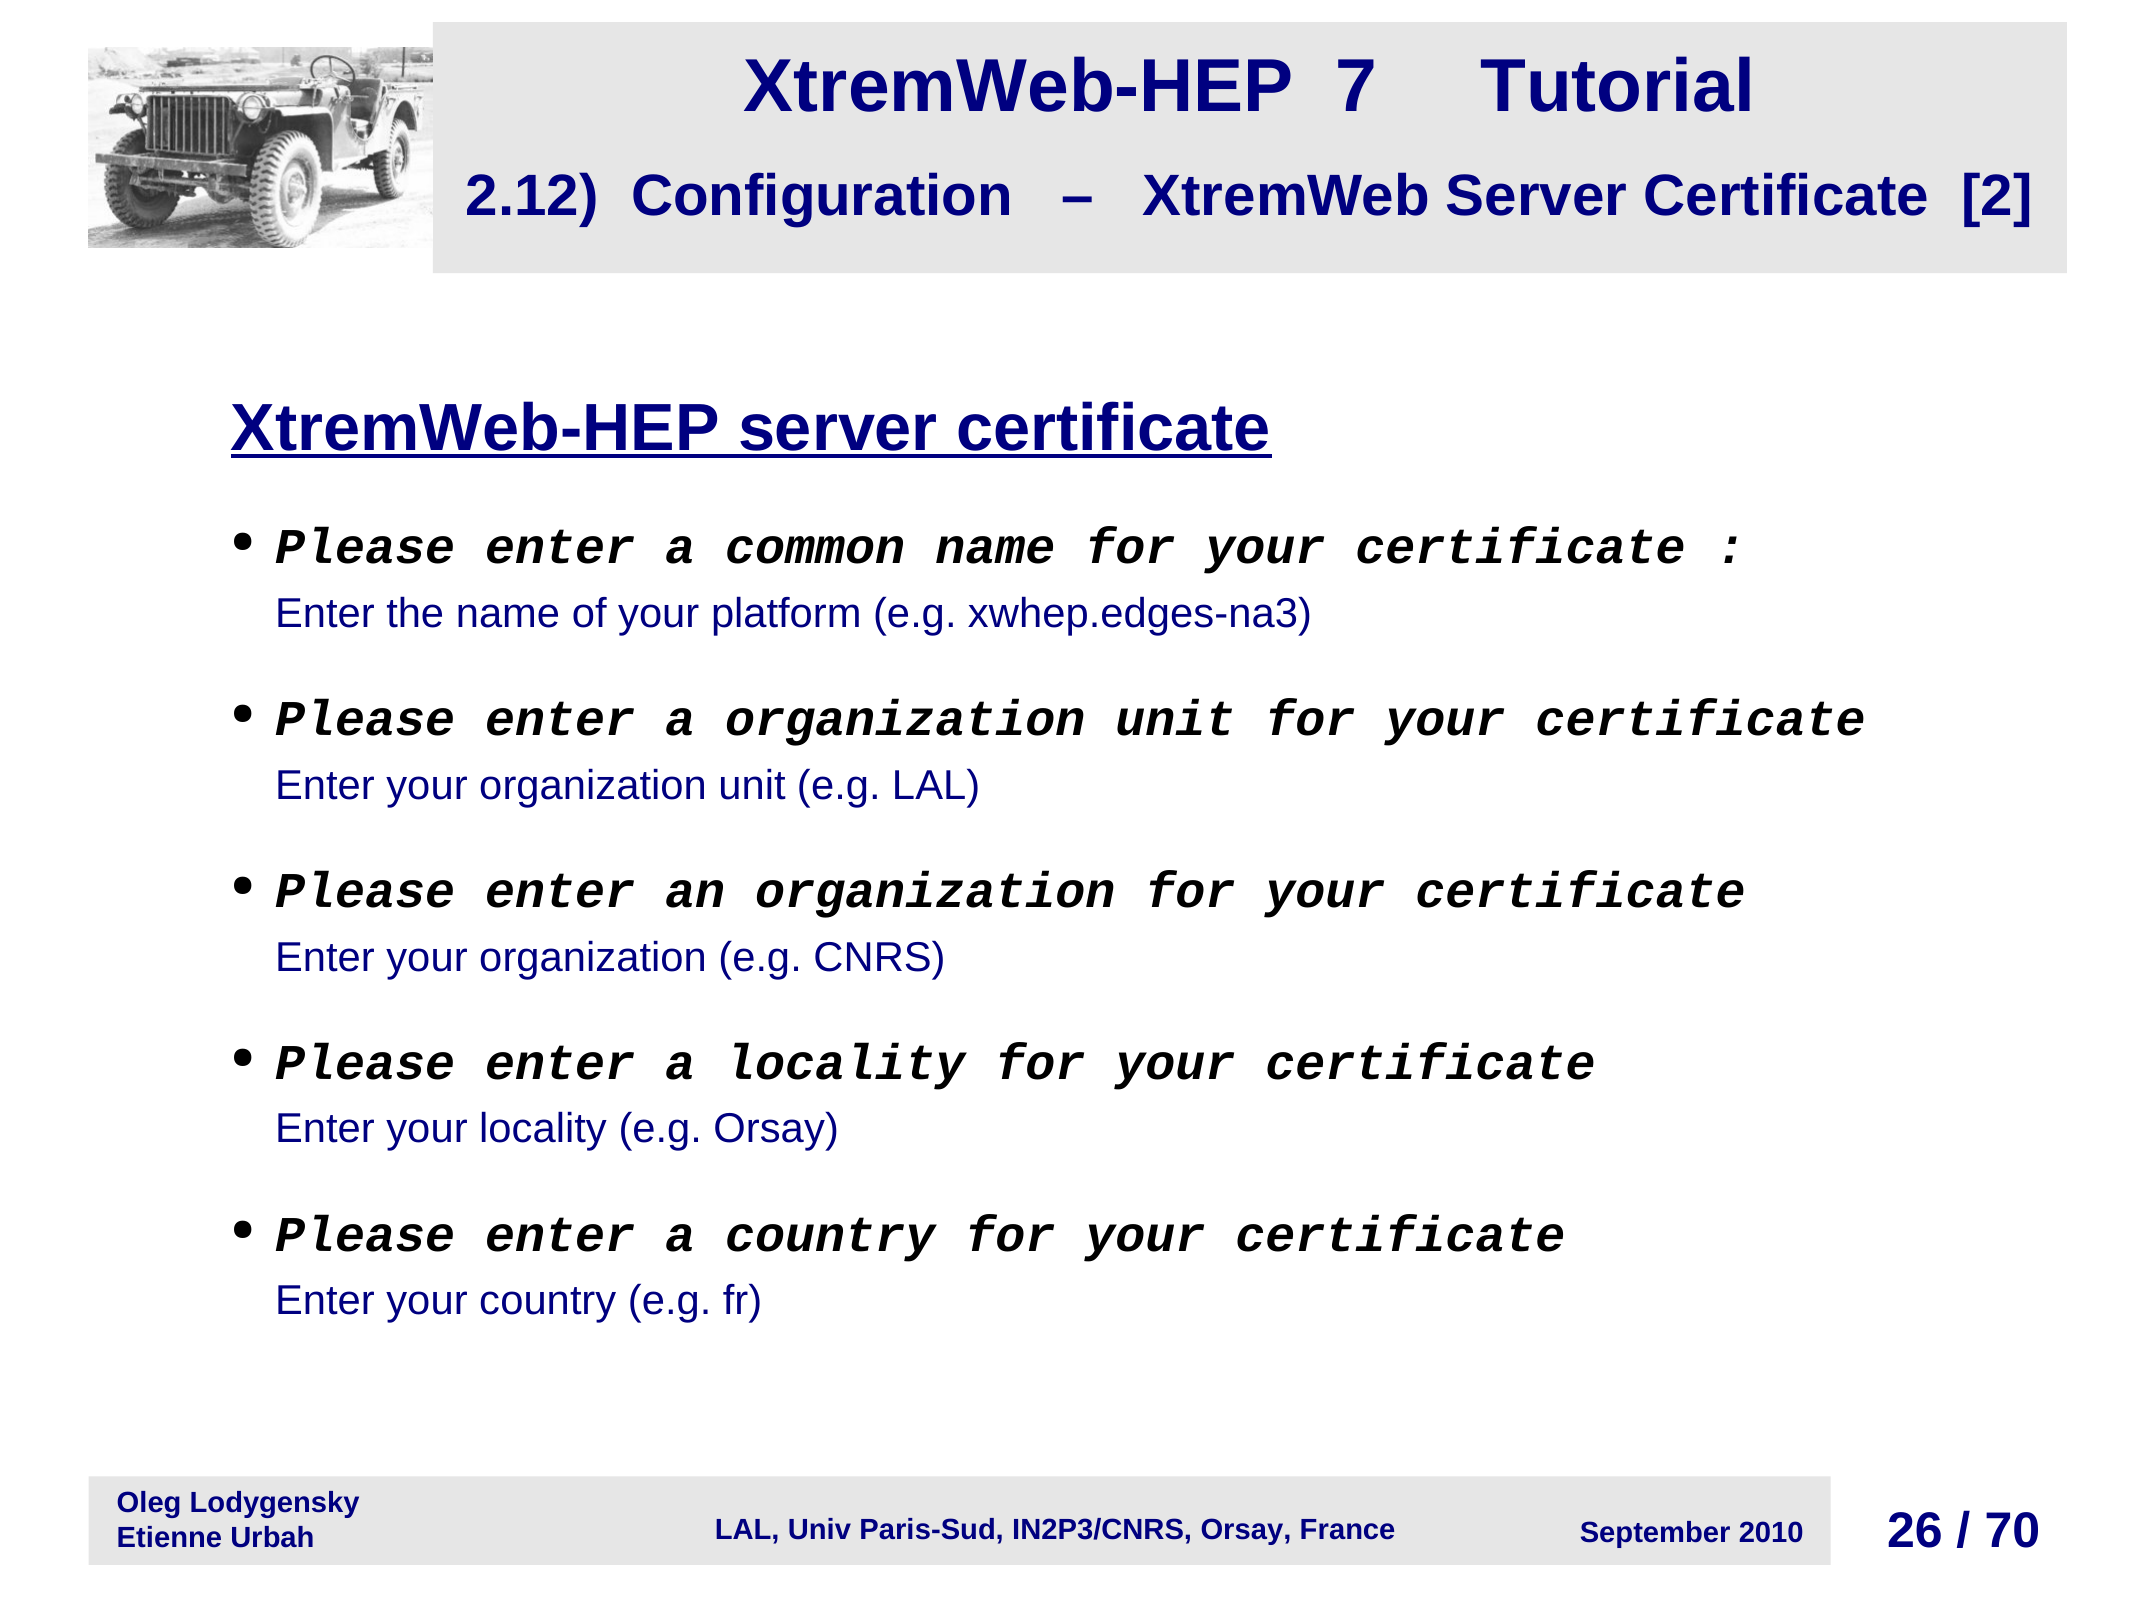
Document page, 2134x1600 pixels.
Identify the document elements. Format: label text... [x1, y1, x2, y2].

picture [88, 47, 433, 248]
title 2.12) Configuration – XtremWeb Server Certificate [2] [442, 118, 2067, 266]
text_box XtremWeb-HEP server certificate Please enter a common name for your certificate : Enter the name of your platform (e.g. xwhep.edges-na3) Please enter a organization unit for your certificate Enter your organization unit (e.g. LAL) Please enter an organization for your certificate Enter your organization (e.g. CNRS) Please enter a locality for your certificate Enter your locality (e.g. Orsay) Please enter a country for your certificate Enter your country (e.g. fr) [221, 383, 2067, 1363]
